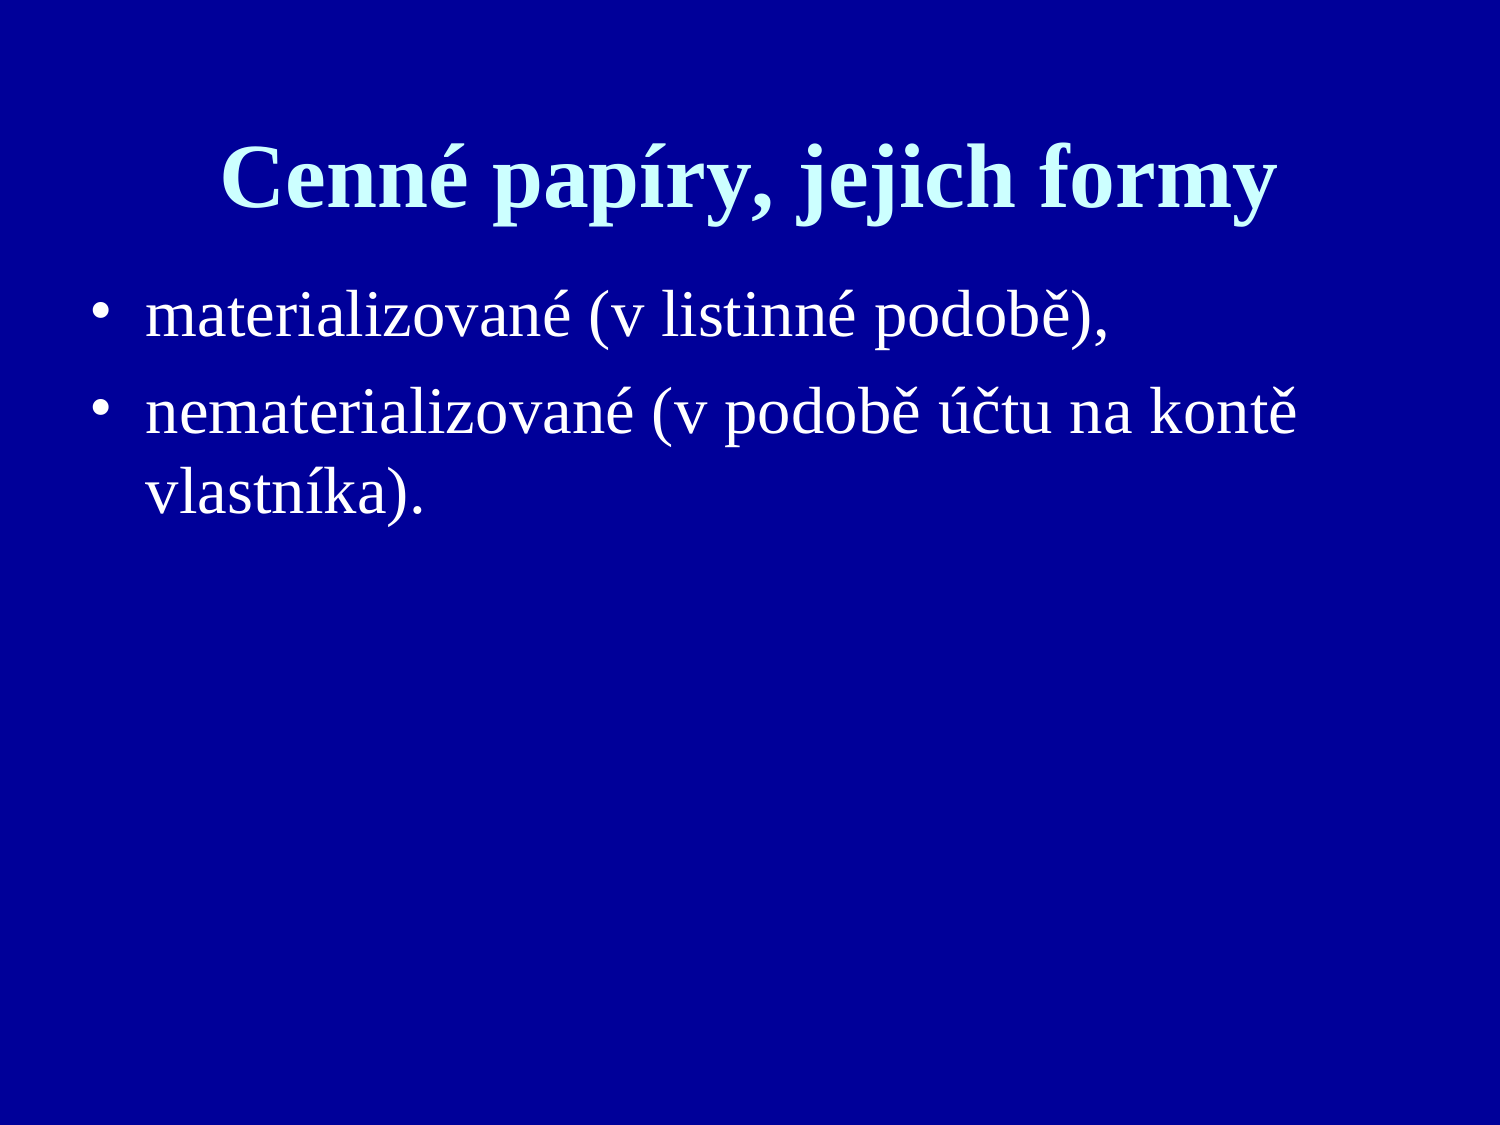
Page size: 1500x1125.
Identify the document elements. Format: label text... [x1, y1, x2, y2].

list materializované (v listinné podobě), nematerializované (v podobě účtu na kontě vlastníka). [74, 262, 1426, 979]
title Cenné papíry, jejich formy [74, 45, 1426, 234]
